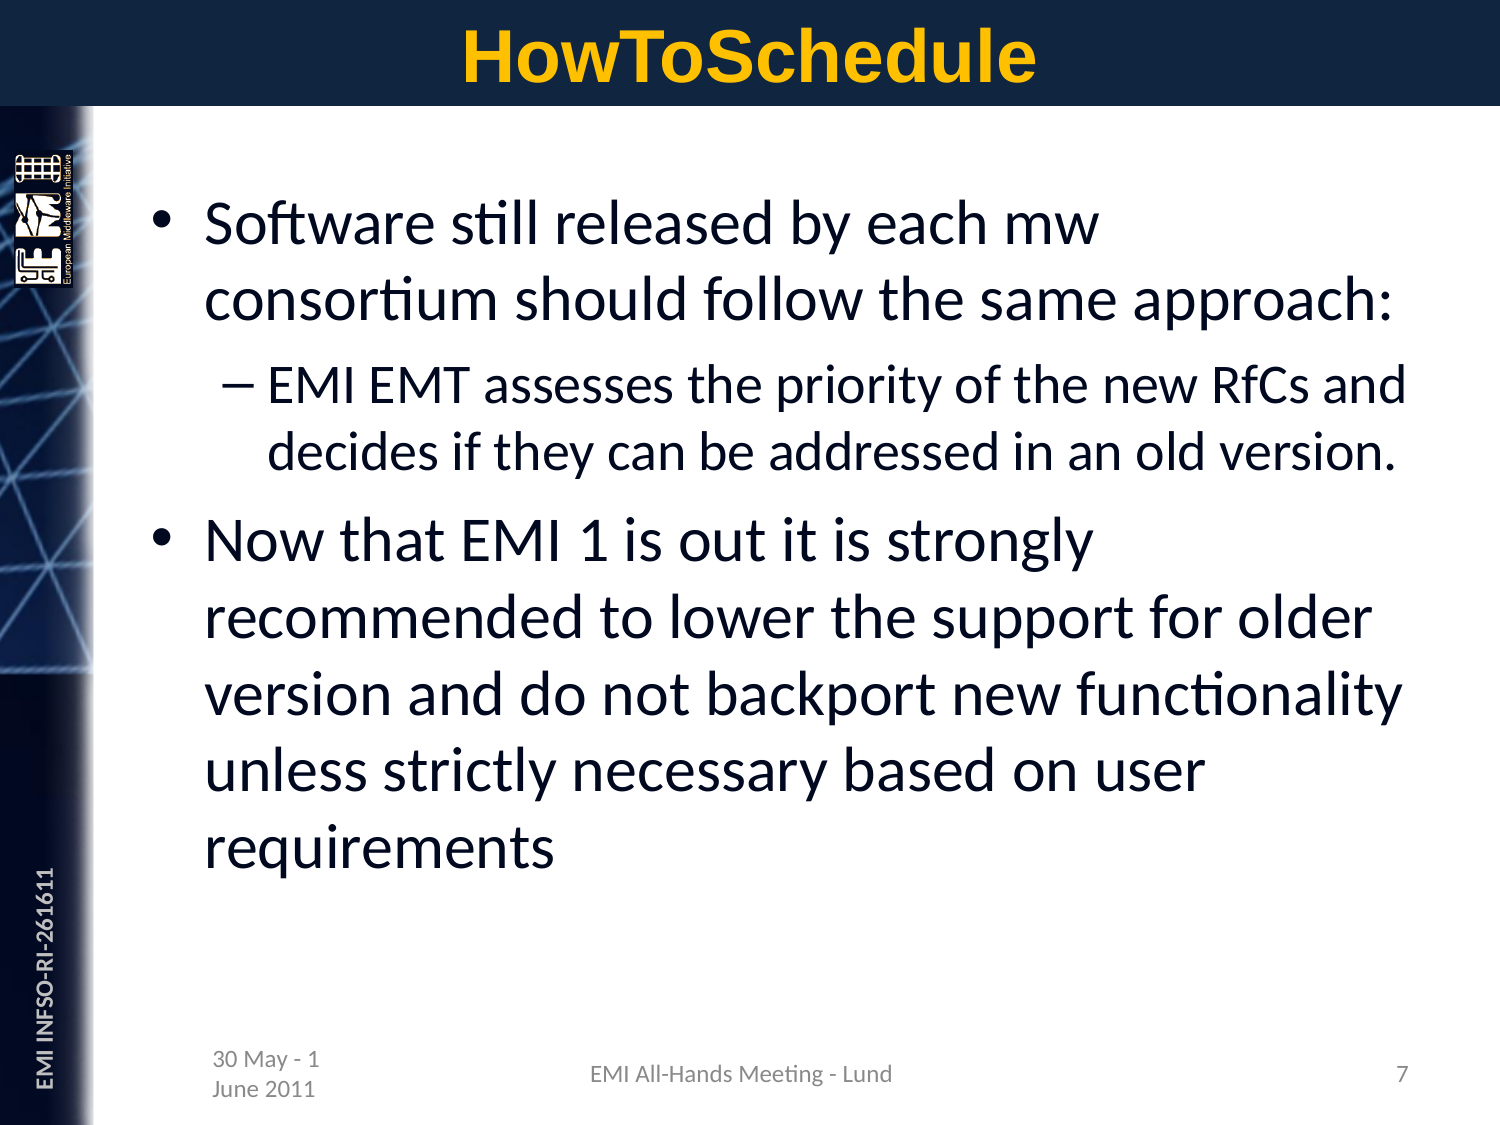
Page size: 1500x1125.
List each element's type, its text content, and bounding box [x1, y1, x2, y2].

list Software still released by each mw consortium should follow the same approach: EMI EMT assesses the priority of the new RfCs and decides if they can be addressed in an old version. Now that EMI 1 is out it is strongly recommended to lower the support for older version and do not backport new functionality unless strictly necessary based on user requirements [135, 172, 1425, 1005]
text_box 30 May - 1 June 2011 [197, 1042, 369, 1103]
title HowToSchedule [0, 0, 1500, 106]
text_box <number> [1354, 1042, 1424, 1103]
text_box EMI All-Hands Meeting - Lund [380, 1042, 1103, 1103]
picture [0, 106, 105, 1125]
